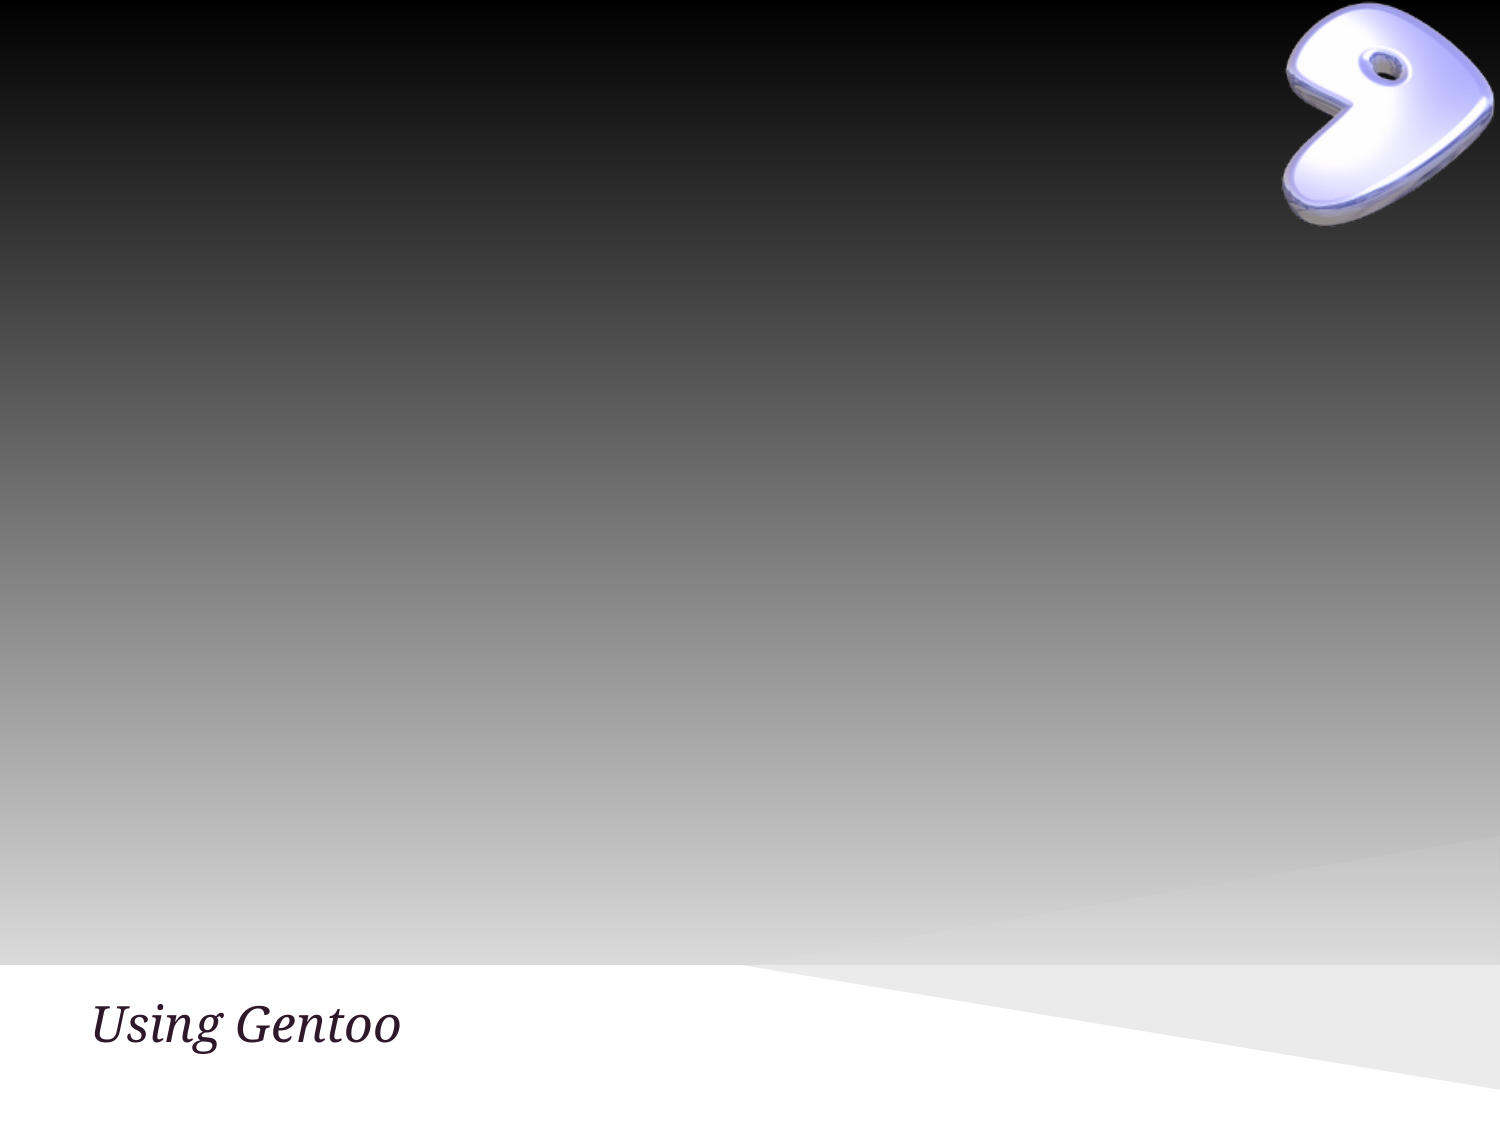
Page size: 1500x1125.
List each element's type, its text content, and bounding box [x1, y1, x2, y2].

list Using Gentoo [75, 967, 1425, 1078]
picture [1271, 0, 1500, 233]
